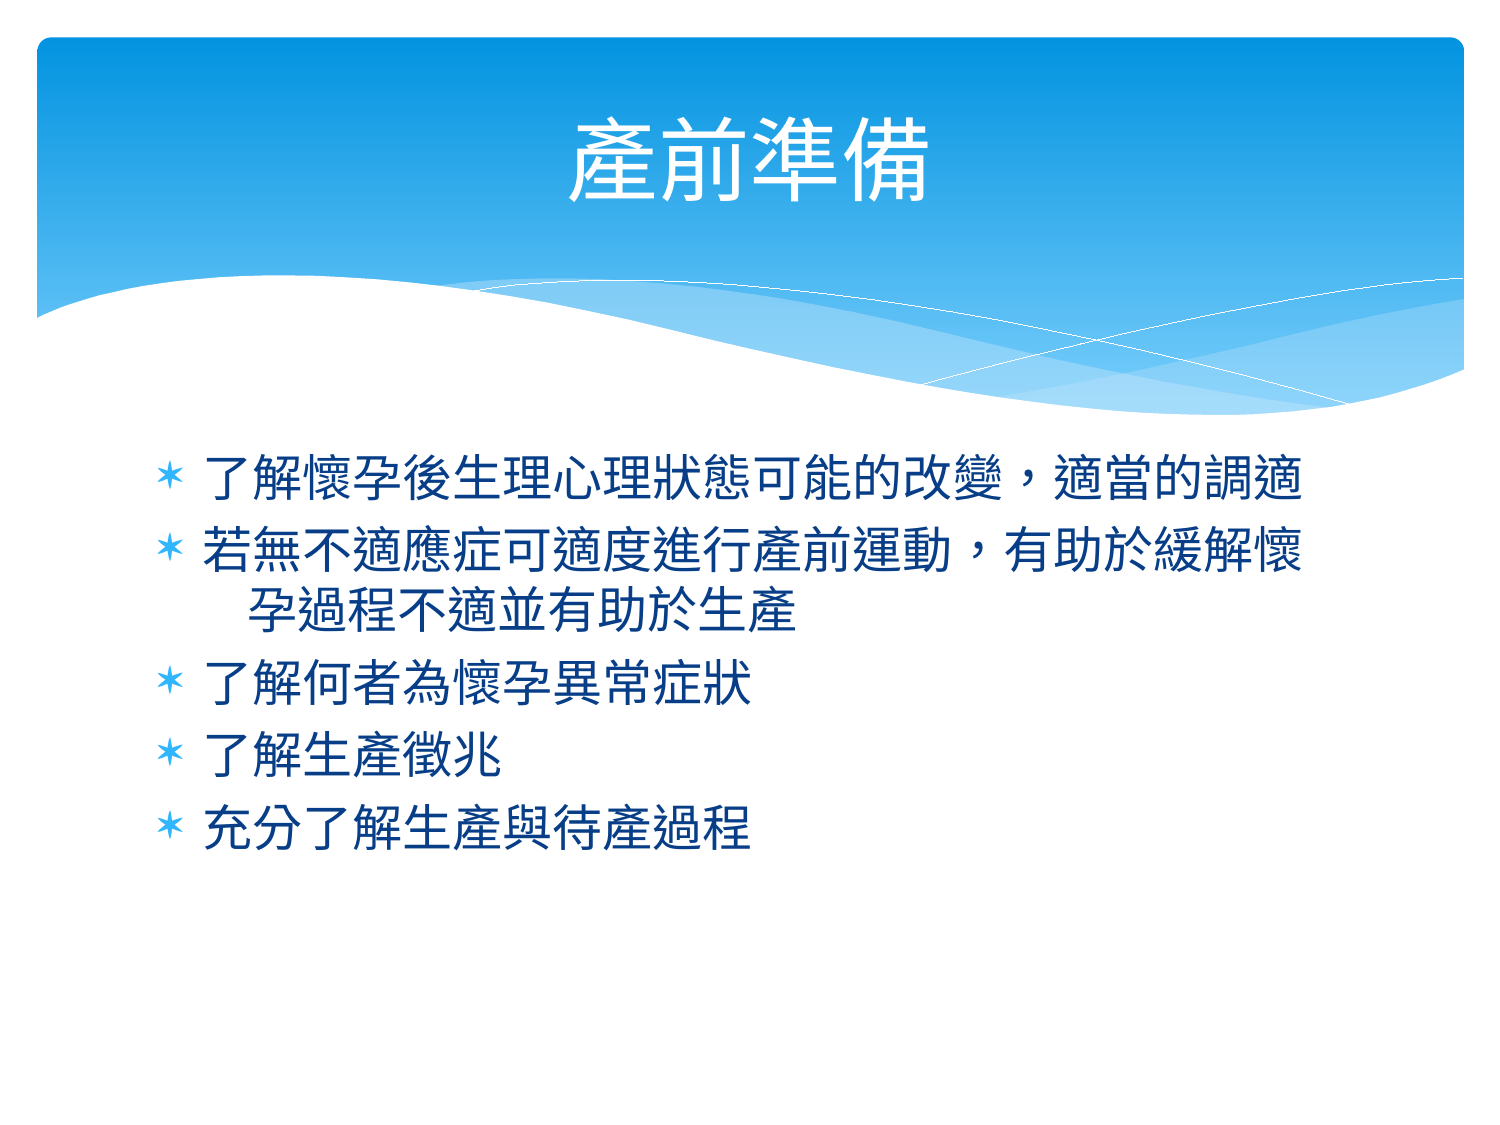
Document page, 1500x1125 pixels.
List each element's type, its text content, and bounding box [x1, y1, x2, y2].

title 產前準備 [75, 55, 1426, 261]
list 了解懷孕後生理心理狀態可能的改變，適當的調適 若無不適應症可適度進行產前運動，有助於緩解懷孕過程不適並有助於生產 了解何者為懷孕異常症狀 了解生產徵兆 充分了解生產與待產過程 [142, 438, 1359, 1005]
